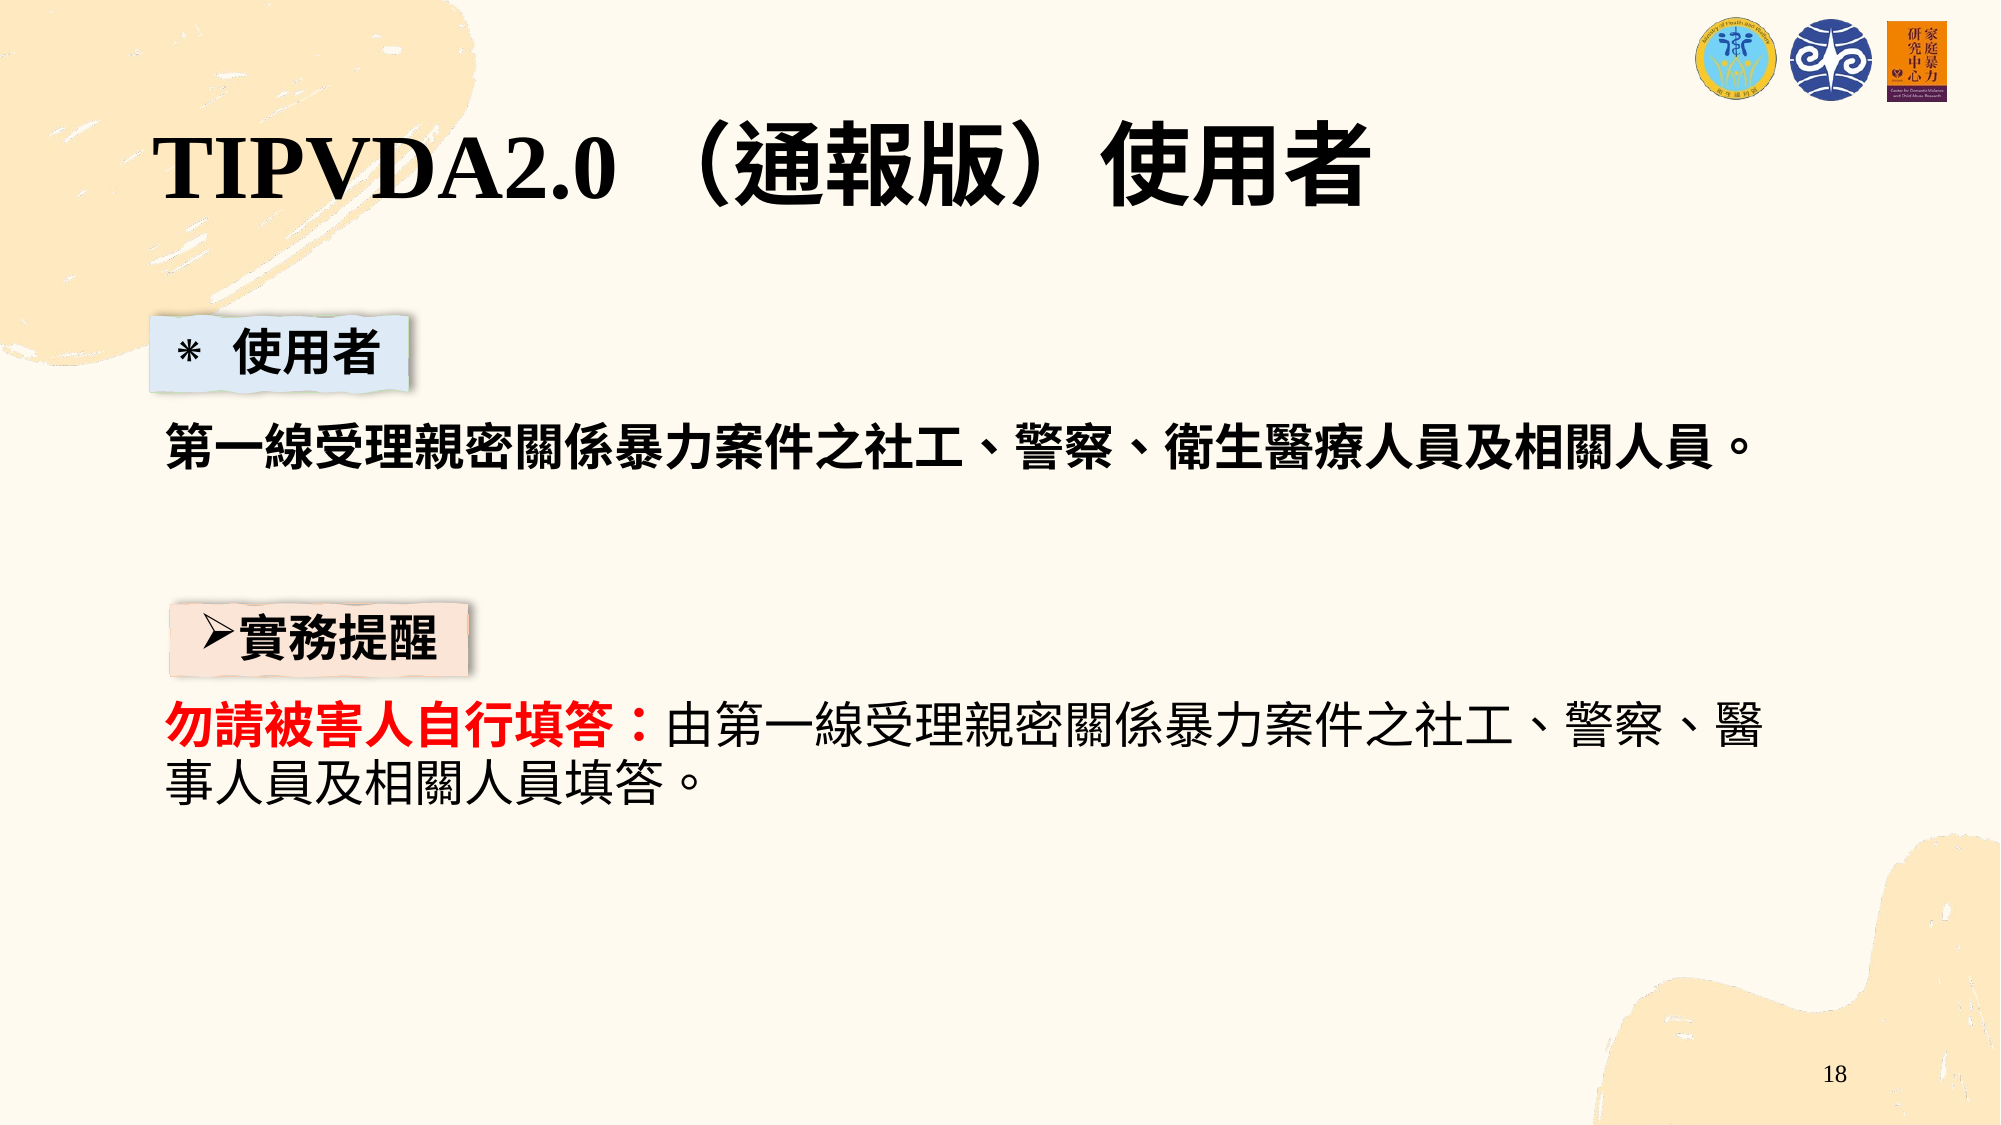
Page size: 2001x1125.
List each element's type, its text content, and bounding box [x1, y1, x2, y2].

picture [1491, 817, 2001, 1125]
text_box 第一線受理親密關係暴力案件之社工、警察、衛生醫療人員及相關人員。 [149, 415, 1768, 503]
text_box 實務提醒 [169, 602, 469, 678]
title TIPVDA2.0（通報版）使用者 [137, 59, 1863, 278]
text_box 勿請被害人自行填答：由第一線受理親密關係暴力案件之社工、警察、醫事人員及相關人員填答。 [149, 687, 1796, 842]
picture [1695, 17, 1947, 102]
text_box 使用者 [149, 314, 409, 394]
picture [0, 0, 485, 425]
